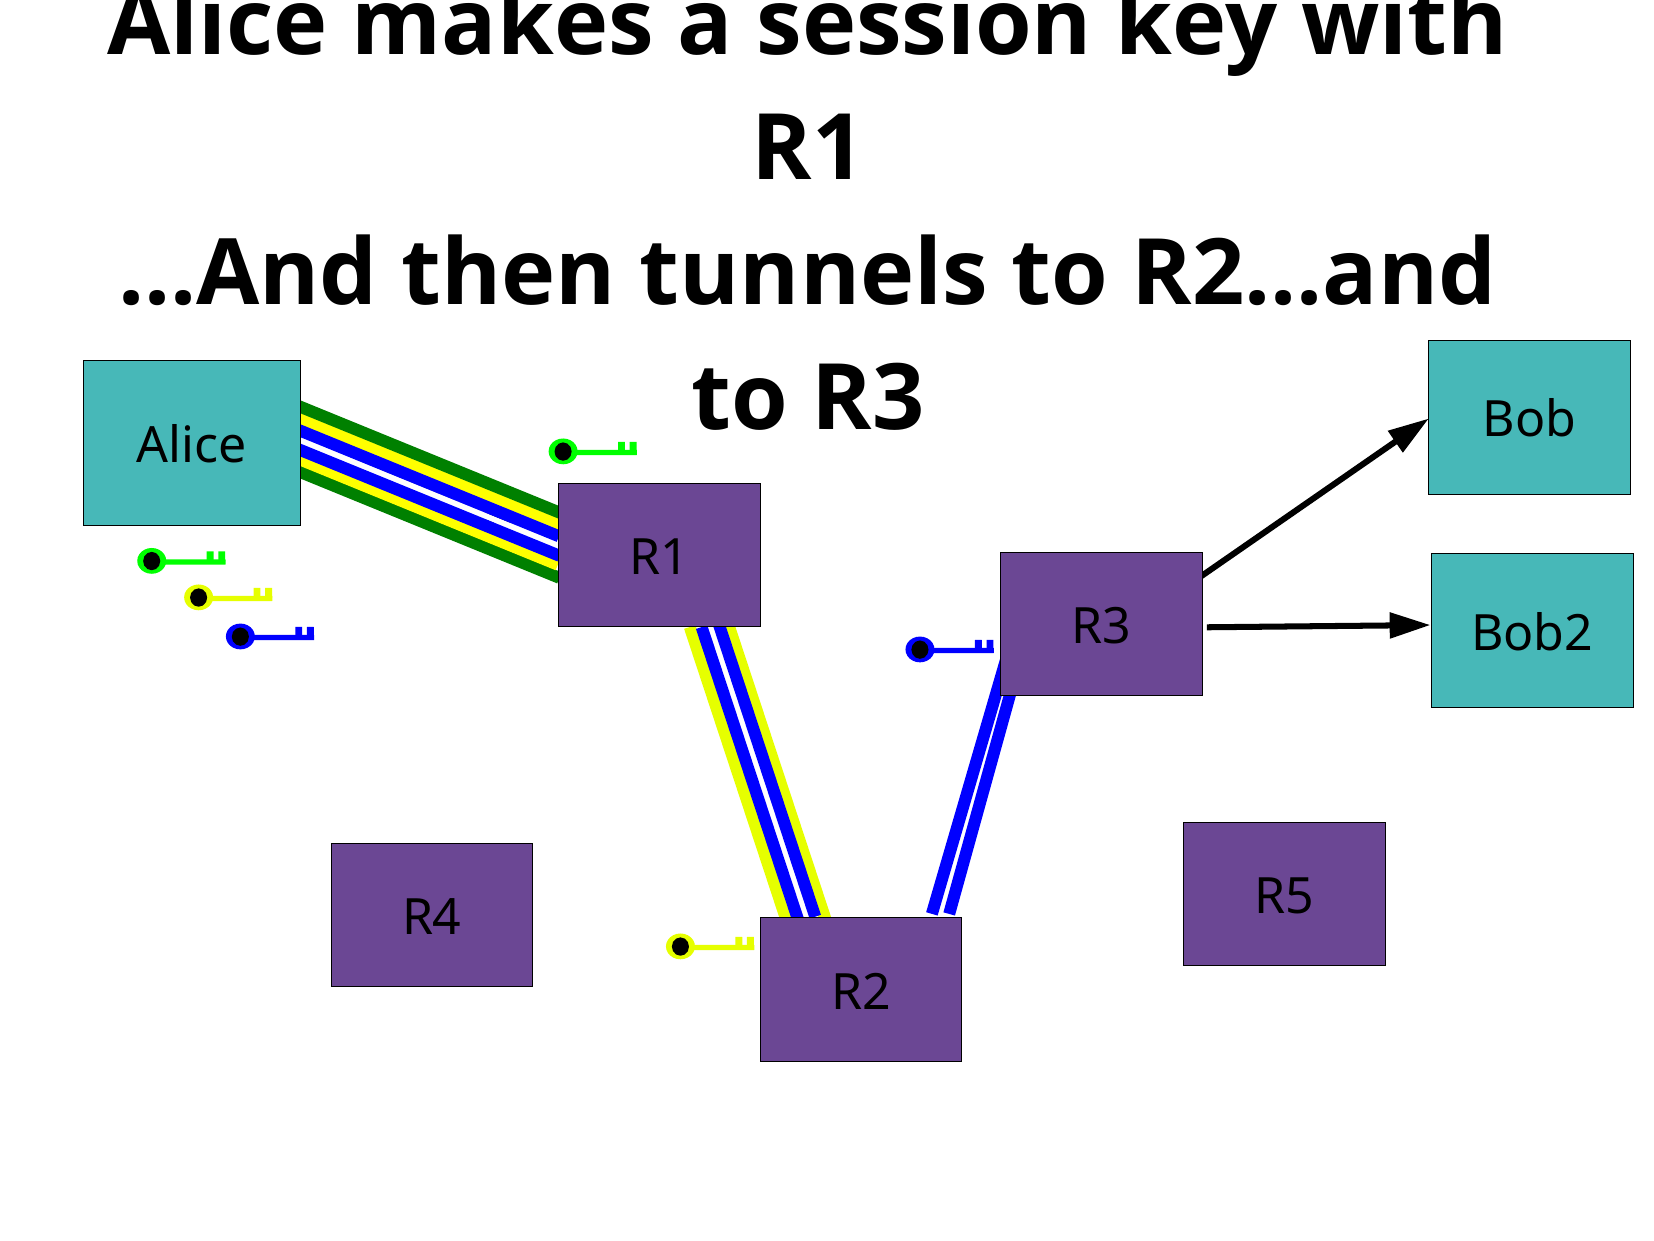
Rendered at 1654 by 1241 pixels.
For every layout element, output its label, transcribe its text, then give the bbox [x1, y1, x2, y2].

text_box [137, 547, 226, 574]
text_box [184, 584, 273, 611]
text_box Bob [1428, 340, 1631, 495]
text_box R4 [331, 843, 533, 987]
text_box Bob2 [1431, 553, 1634, 708]
text_box R5 [1183, 822, 1386, 966]
text_box R3 [1000, 552, 1203, 696]
text_box [905, 636, 994, 663]
text_box Alice [83, 360, 301, 526]
text_box [548, 438, 637, 465]
text_box R2 [760, 917, 962, 1062]
text_box R1 [558, 483, 761, 627]
text_box [665, 933, 755, 960]
title Alice makes a session key with R1 ...And then tunnels to R2...and to R3 [82, 49, 1534, 364]
text_box [225, 623, 315, 650]
